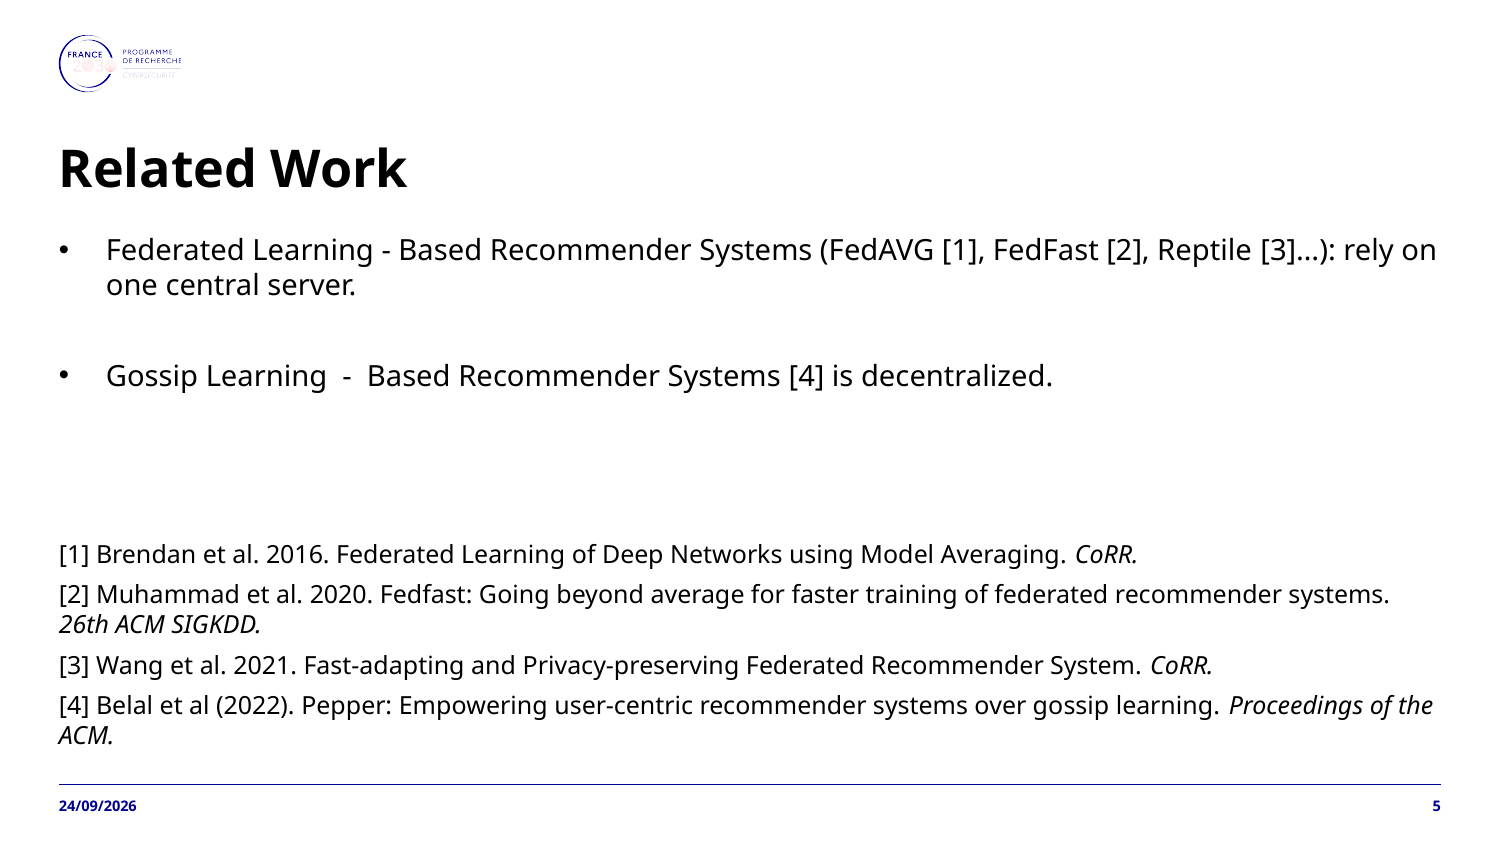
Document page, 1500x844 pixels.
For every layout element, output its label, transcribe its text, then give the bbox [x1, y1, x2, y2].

slide_number 23 [1364, 798, 1441, 830]
slide_number 26/01/2024 [59, 798, 260, 830]
picture [46, 22, 194, 105]
title Related Work [59, 142, 1441, 231]
list Federated Learning - Based Recommender Systems (FedAVG [1], FedFast [2], Reptile [3]…): rely on one central server. Gossip Learning - Based Recommender Systems [4] is decentralized. [1] Brendan et al. 2016. Federated Learning of Deep Networks using Model Averaging. CoRR. [2] Muhammad et al. 2020. Fedfast: Going beyond average for faster training of federated recommender systems. 26th ACM SIGKDD. [3] Wang et al. 2021. Fast-adapting and Privacy-preserving Federated Recommender System. CoRR. [4] Belal et al (2022). Pepper: Empowering user-centric recommender systems over gossip learning. Proceedings of the ACM. [58, 231, 1441, 798]
